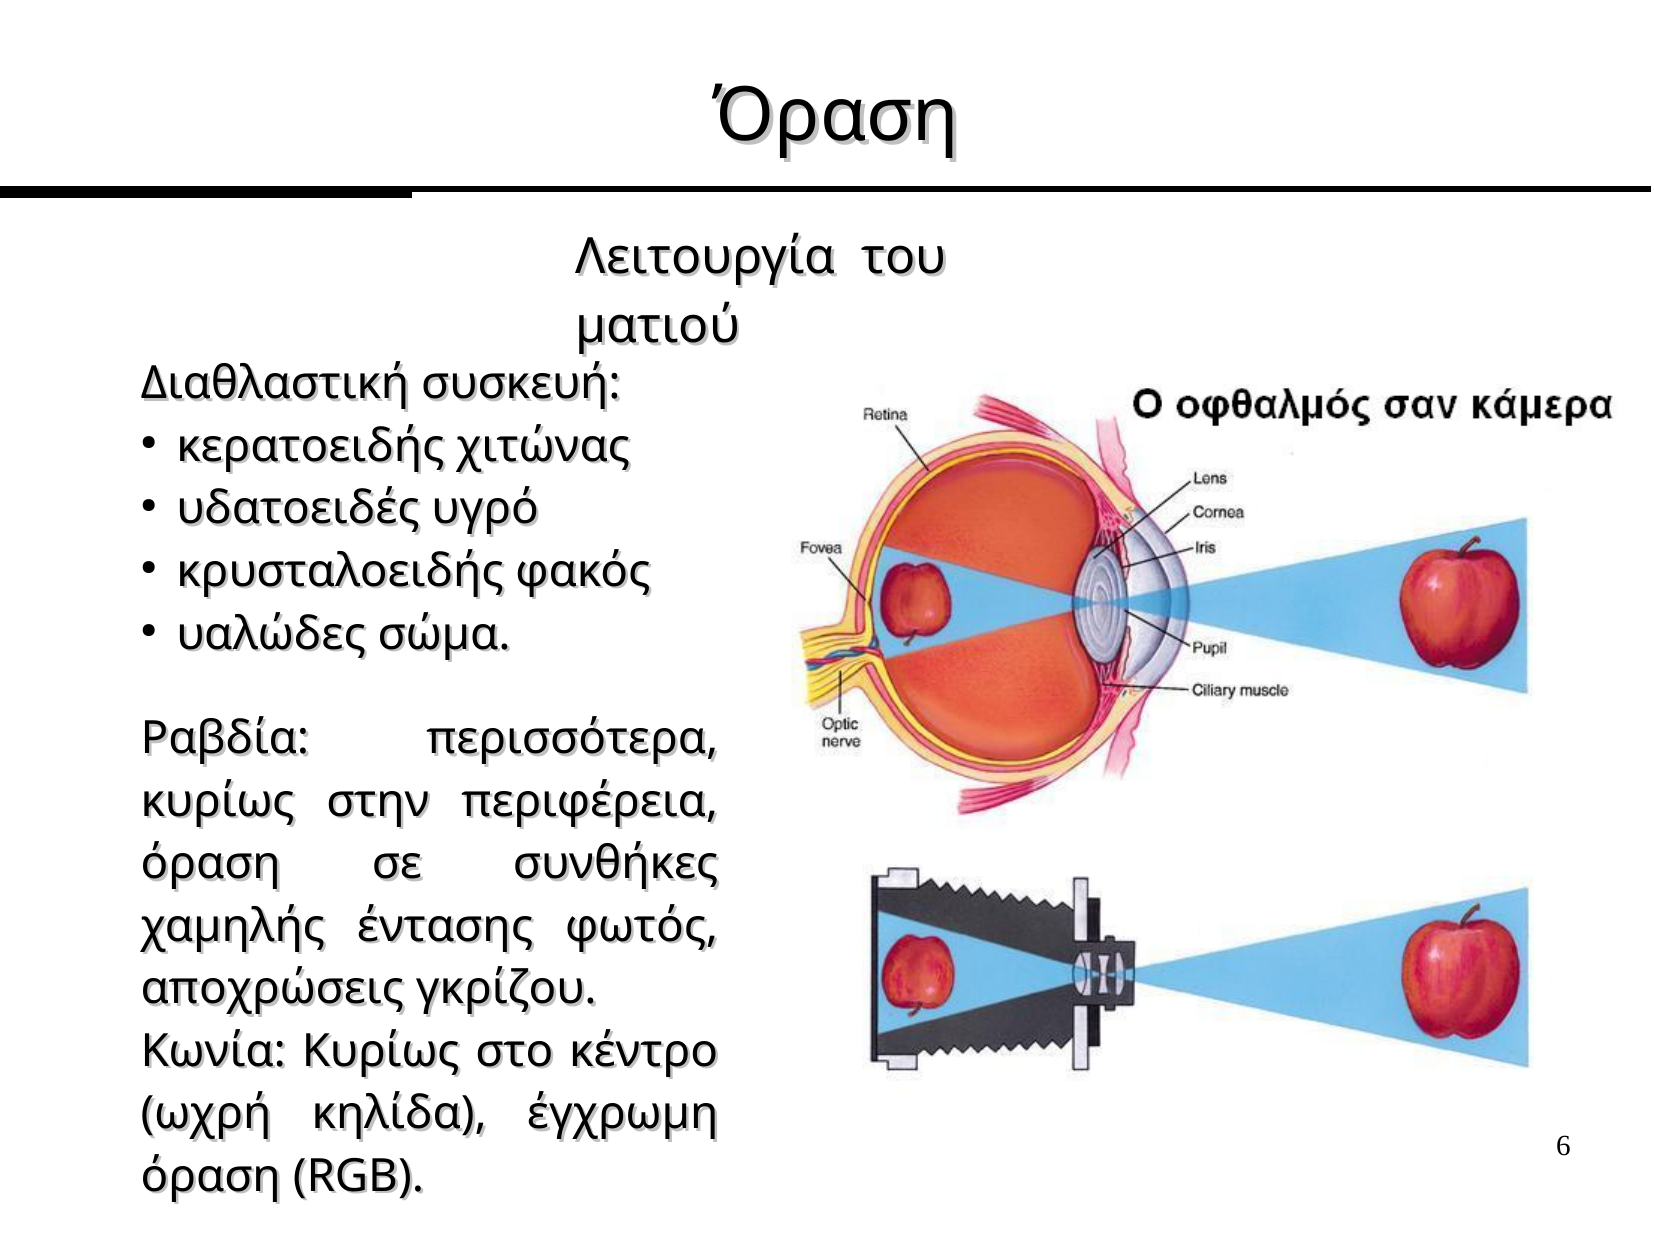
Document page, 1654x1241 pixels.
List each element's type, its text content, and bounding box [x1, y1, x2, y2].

text_box Λειτουργία του ματιού [561, 213, 1093, 289]
text_box Διαθλαστική συσκευή: κερατοειδής χιτώνας υδατοειδές υγρό κρυσταλοειδής φακός υαλώδες σώμα. [125, 342, 729, 634]
picture [791, 372, 1619, 1093]
text_box Όραση [697, 52, 956, 158]
text_box Ραβδία: περισσότερα, κυρίως στην περιφέρεια, όραση σε συνθήκες χαμηλής έντασης φωτός, αποχρώσεις γκρίζου. Κωνία: Κυρίως στο κέντρο (ωχρή κηλίδα), έγχρωμη όραση (RGB). [125, 697, 752, 1100]
